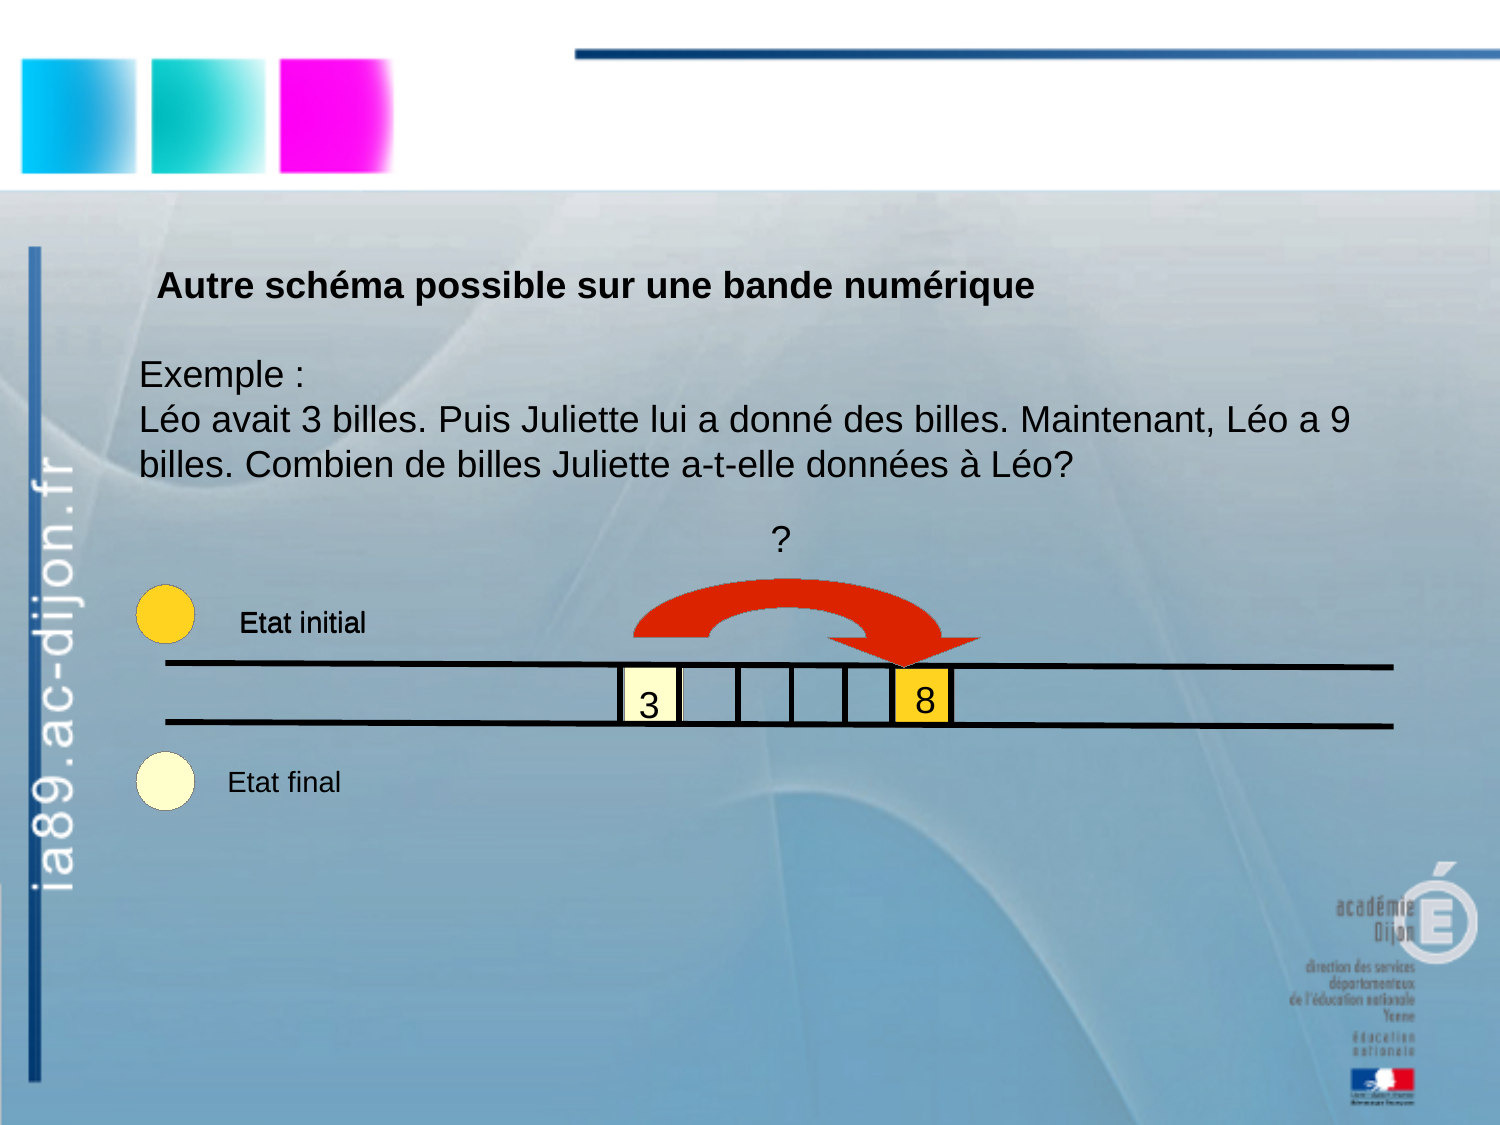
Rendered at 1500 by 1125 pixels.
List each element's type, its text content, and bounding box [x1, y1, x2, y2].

text_box Etat initial [224, 596, 449, 647]
text_box Autre schéma possible sur une bande numérique [141, 253, 1382, 314]
text_box [624, 668, 676, 720]
text_box ? [755, 507, 839, 567]
text_box [135, 584, 196, 644]
text_box [135, 751, 196, 811]
picture [0, 0, 1500, 1125]
text_box 8 [895, 669, 948, 721]
text_box [633, 578, 981, 668]
text_box Exemple : Léo avait 3 billes. Puis Juliette lui a donné des billes. Maintenant, Léo a 9 billes. Combien de billes Juliette a-t-elle données à Léo? [124, 342, 1412, 493]
text_box 3 [624, 673, 675, 734]
text_box Etat final [212, 755, 438, 806]
